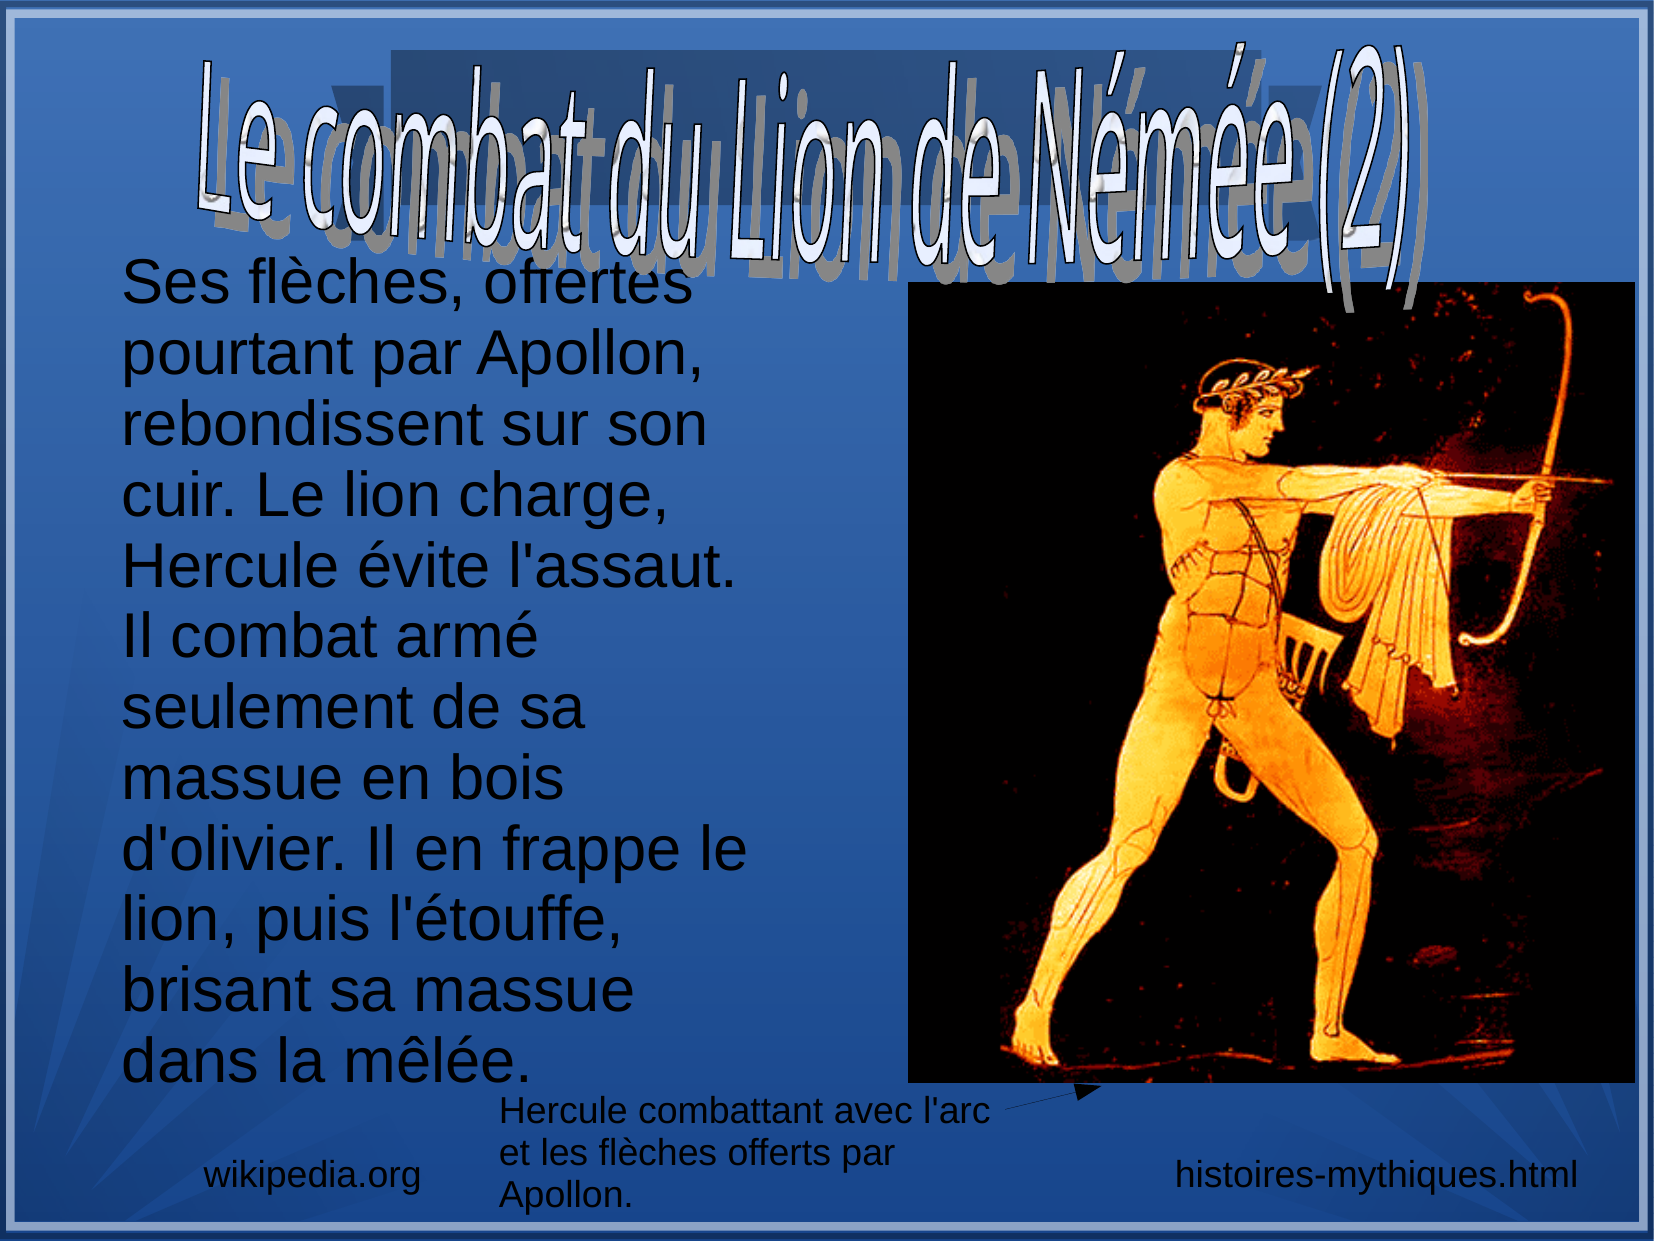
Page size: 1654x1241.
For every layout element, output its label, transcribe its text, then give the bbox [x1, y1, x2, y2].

text_box wikipedia.org histoires-mythiques.html [188, 1145, 484, 1203]
text_box Le combat du Lion de Némée (2) [1341, 45, 1384, 250]
text_box Le combat du Lion de Némée (2) [609, 68, 655, 256]
text_box Le combat du Lion de Némée (2) [1209, 104, 1248, 259]
text_box Le combat du Lion de Némée (2) [303, 106, 339, 230]
text_box Le combat du Lion de Némée (2) [1028, 67, 1083, 264]
text_box Hercule combattant avec l'arc et les flèches offerts par Apollon. [484, 1082, 1040, 1224]
text_box Le combat du Lion de Némée (2) [912, 61, 957, 266]
text_box Le combat du Lion de Némée (2) [730, 79, 764, 260]
text_box Le combat du Lion de Némée (2) [198, 60, 231, 214]
text_box Le combat du Lion de Némée (2) [961, 117, 1000, 266]
list Ses flèches, offertes pourtant par Apollon, rebondissent sur son cuir. Le lion charge, Hercule évite l'assaut. Il combat armé seulement de sa massue en bois d'olivier. Il en frappe le lion, puis l'étouffe, brisant sa massue dans la mêlée. [54, 246, 781, 1101]
text_box Le combat du Lion de Némée (2) [1254, 101, 1293, 257]
text_box Le combat du Lion de Némée (2) [1088, 111, 1127, 264]
text_box Le combat du Lion de Némée (2) [792, 120, 834, 264]
text_box Le combat du Lion de Némée (2) [559, 91, 587, 253]
text_box Le combat du Lion de Némée (2) [1227, 42, 1246, 88]
picture [908, 282, 1635, 1084]
text_box wikipedia.org histoires-mythiques.html [1040, 1145, 1607, 1203]
text_box Le combat du Lion de Némée (2) [513, 117, 551, 251]
text_box Le combat du Lion de Némée (2) [342, 109, 383, 235]
text_box Le combat du Lion de Némée (2) [390, 113, 457, 242]
text_box Le combat du Lion de Némée (2) [465, 65, 507, 247]
text_box Le combat du Lion de Némée (2) [771, 123, 786, 260]
text_box Le combat du Lion de Némée (2) [238, 100, 276, 221]
text_box Le combat du Lion de Némée (2) [1134, 107, 1201, 261]
text_box Le combat du Lion de Némée (2) [660, 123, 702, 259]
text_box Le combat du Lion de Némée (2) [841, 119, 882, 263]
text_box Le combat du Lion de Némée (2) [1384, 45, 1409, 291]
text_box Le combat du Lion de Némée (2) [1319, 49, 1344, 294]
text_box Le combat du Lion de Némée (2) [1106, 50, 1126, 96]
